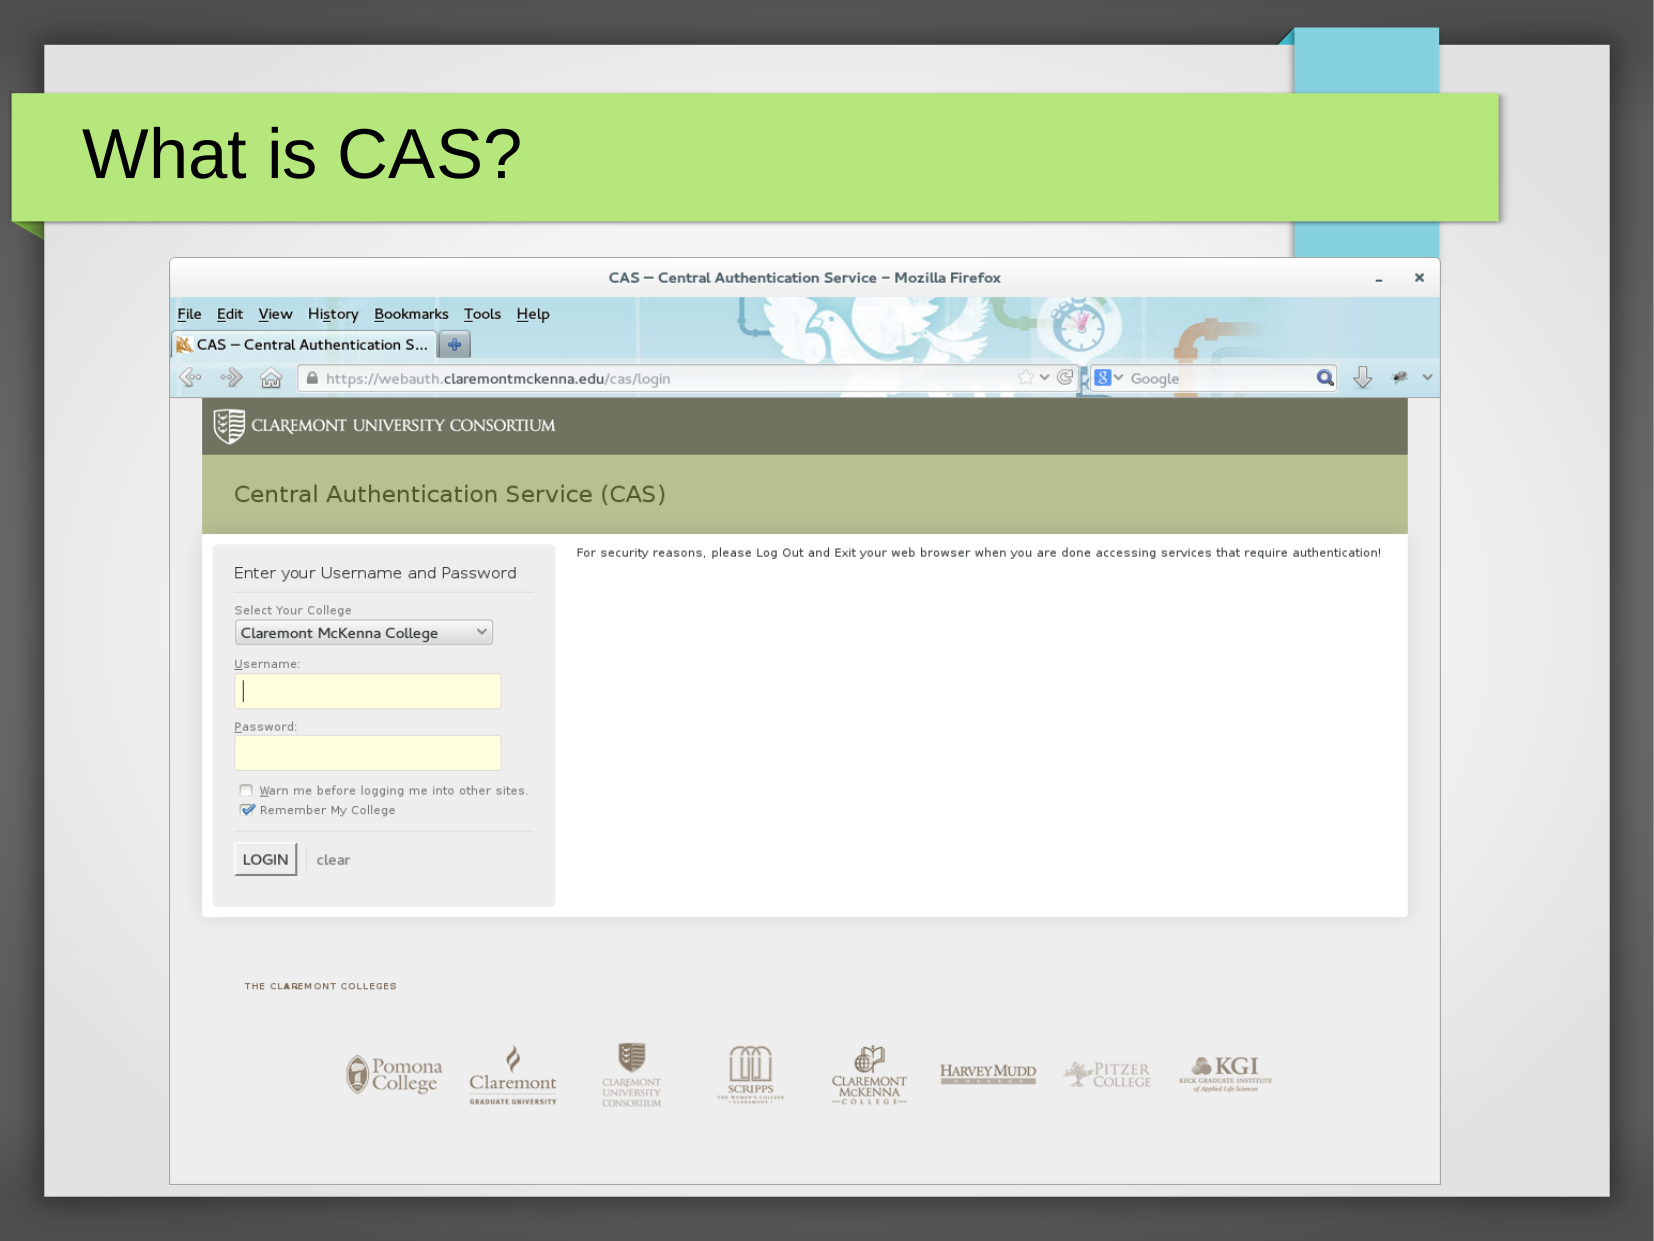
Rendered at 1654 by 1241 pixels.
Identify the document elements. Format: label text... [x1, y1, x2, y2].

title What is CAS? [82, 94, 1264, 213]
picture [0, 0, 1654, 1241]
